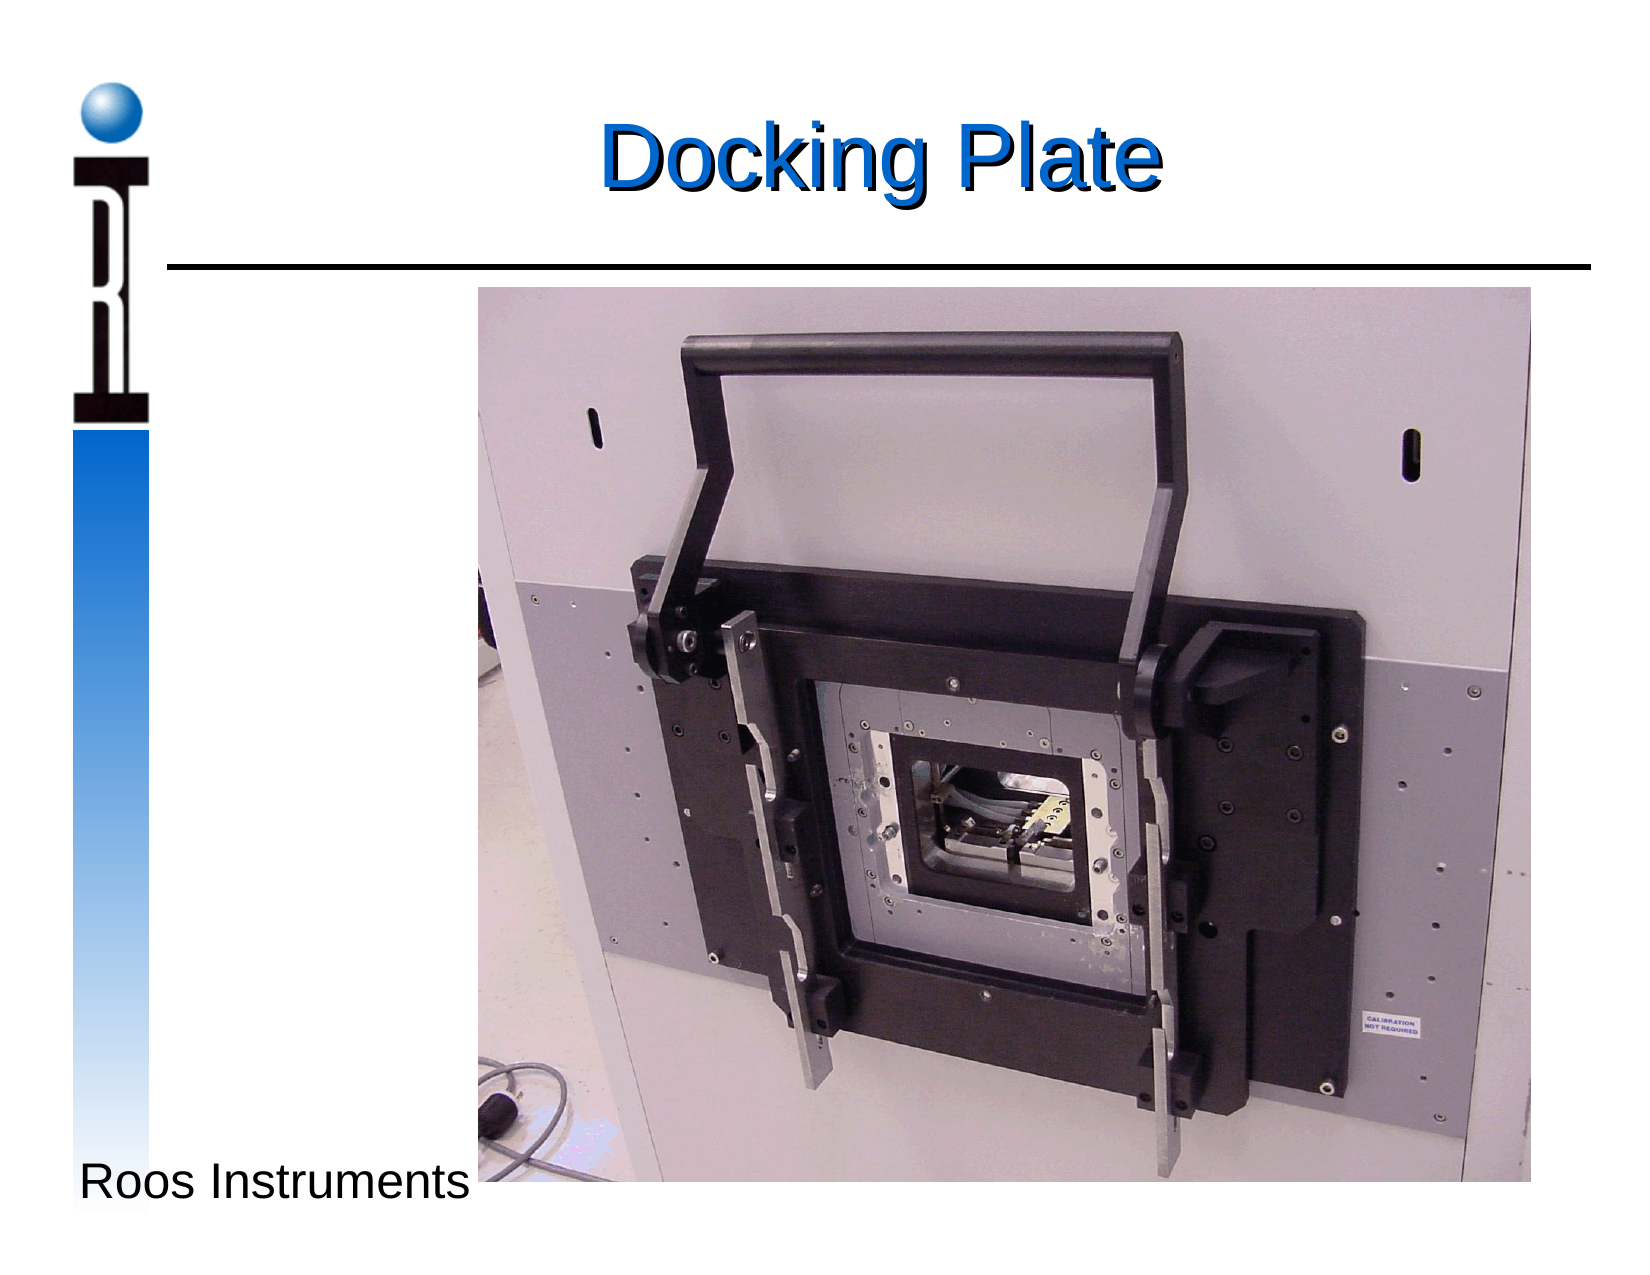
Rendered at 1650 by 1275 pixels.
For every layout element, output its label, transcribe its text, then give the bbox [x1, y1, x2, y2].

picture [69, 78, 154, 430]
title Docking Plate [171, 59, 1591, 253]
picture [478, 287, 1531, 1182]
